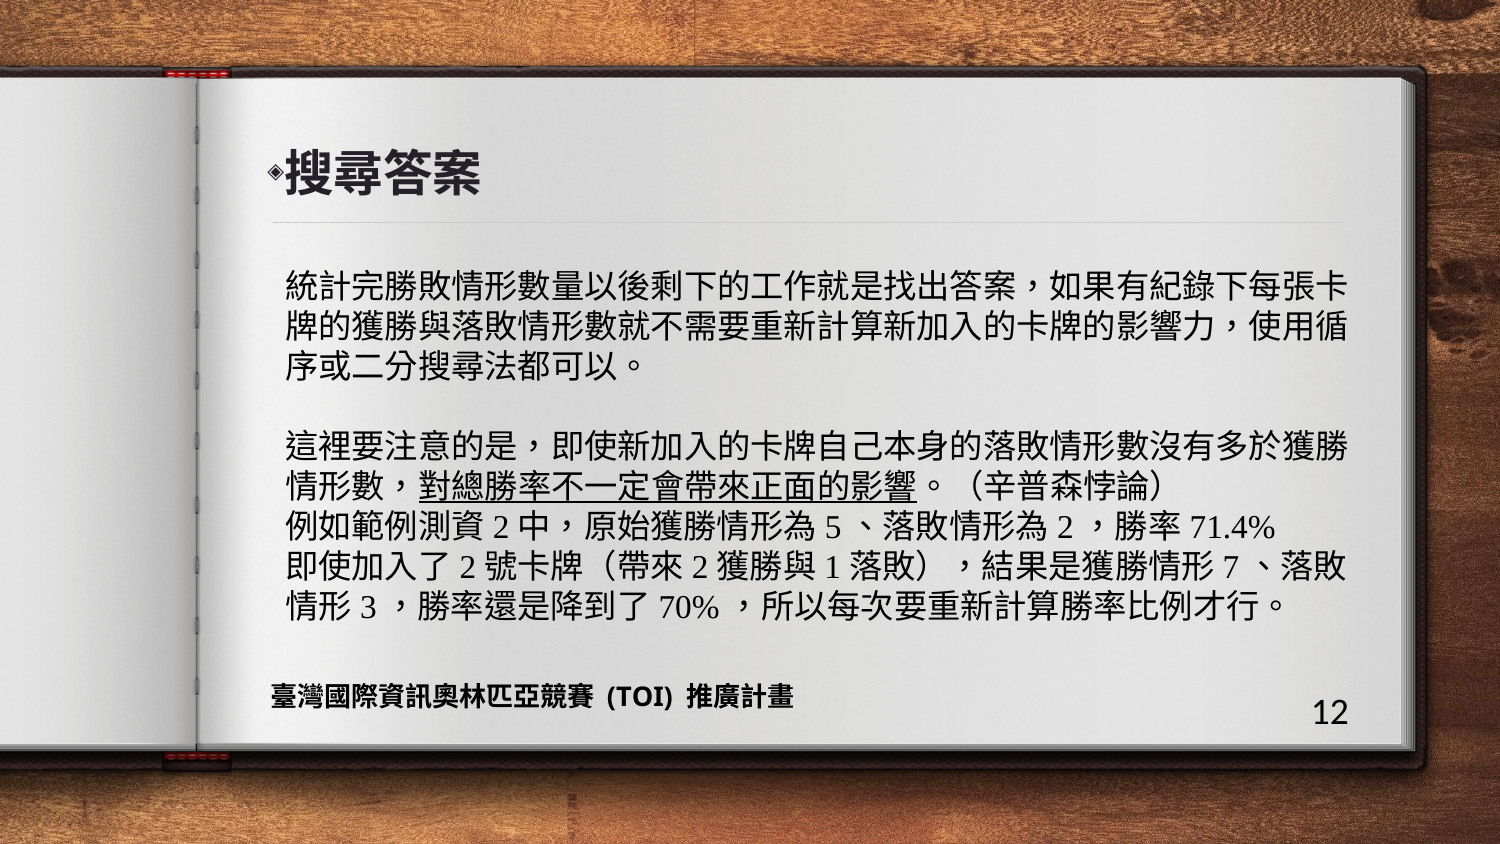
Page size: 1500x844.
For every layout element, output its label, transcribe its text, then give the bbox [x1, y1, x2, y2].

list 搜尋答案 [252, 126, 1194, 216]
text_box 統計完勝敗情形數量以後剩下的工作就是找出答案，如果有紀錄下每張卡牌的獲勝與落敗情形數就不需要重新計算新加入的卡牌的影響力，使用循序或二分搜尋法都可以。 這裡要注意的是，即使新加入的卡牌自己本身的落敗情形數沒有多於獲勝情形數，對總勝率不一定會帶來正面的影響。（辛普森悖論） 例如範例測資2中，原始獲勝情形為5、落敗情形為2，勝率71.4% 即使加入了2號卡牌（帶來2獲勝與1落敗），結果是獲勝情形7、落敗情形3，勝率還是降到了70%，所以每次要重新計算勝率比例才行。 [270, 257, 1368, 637]
text_box [1295, 672, 1386, 737]
